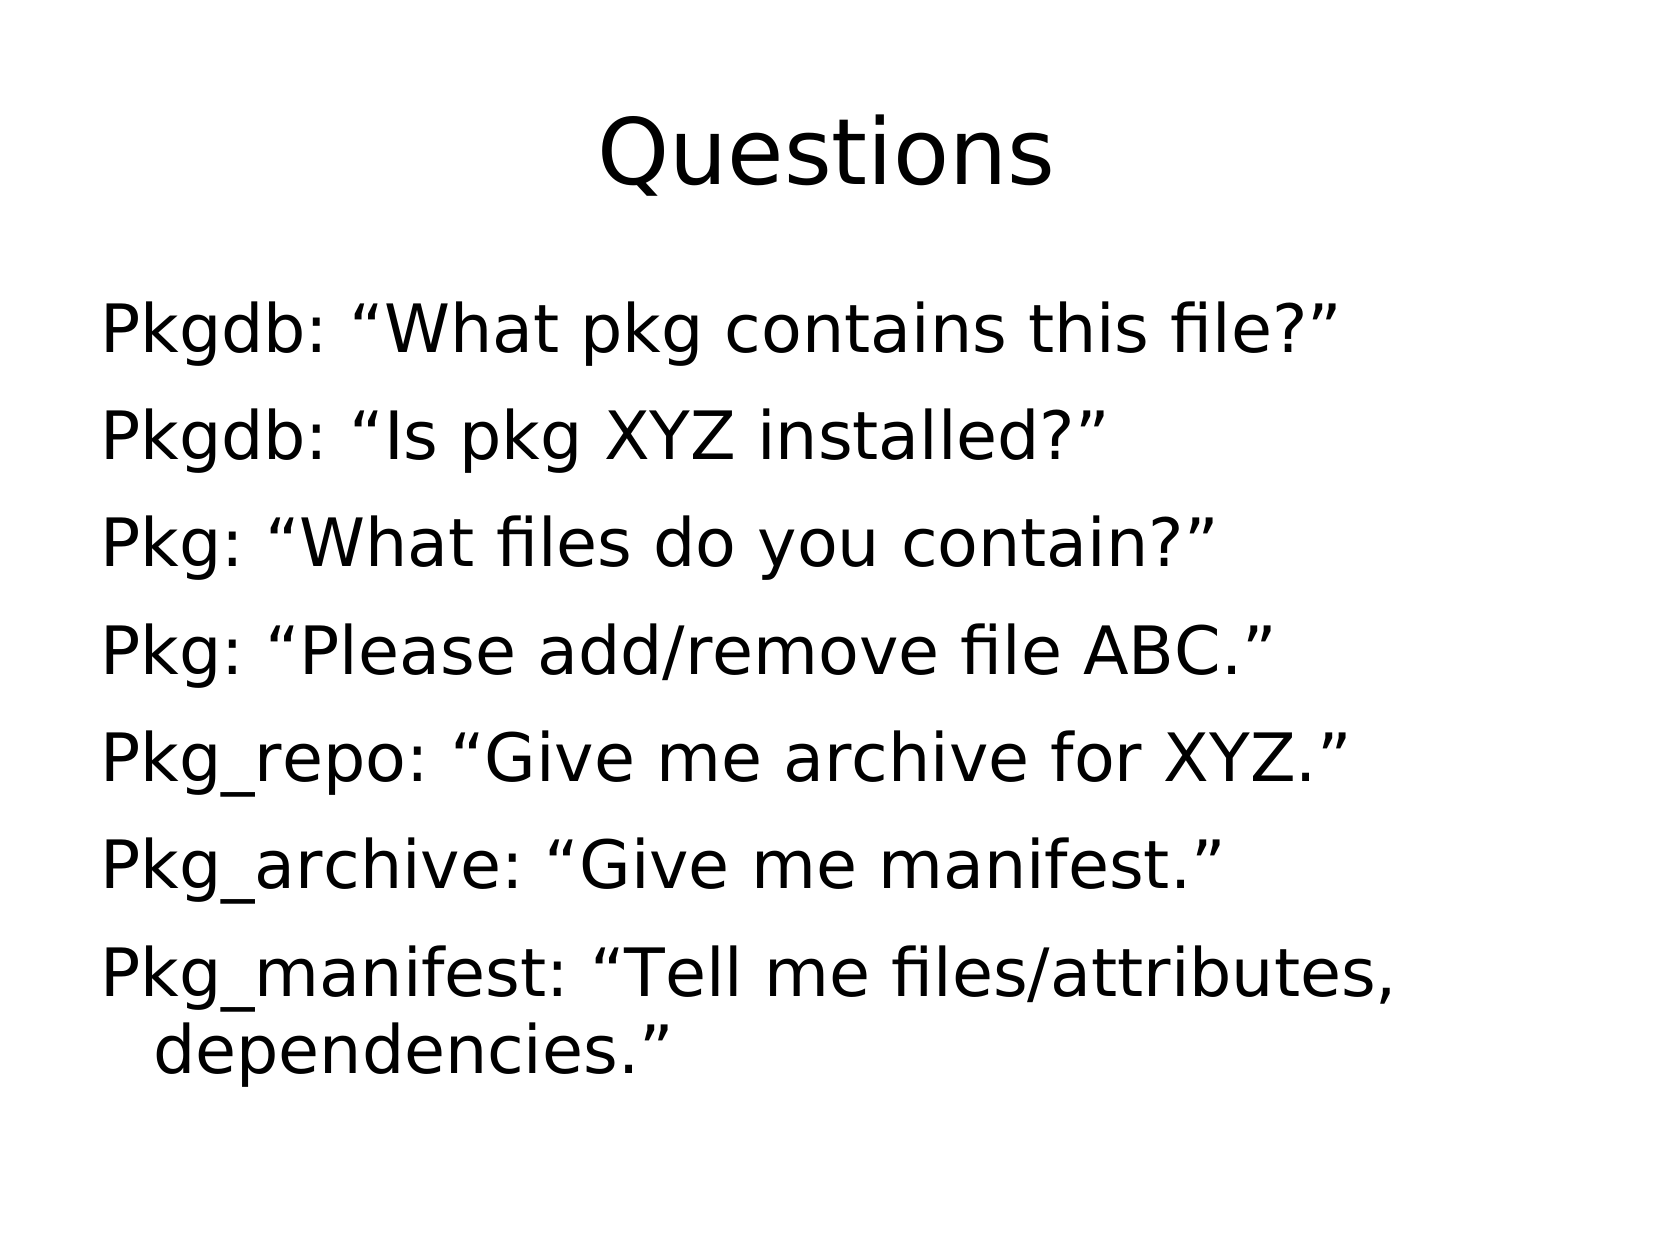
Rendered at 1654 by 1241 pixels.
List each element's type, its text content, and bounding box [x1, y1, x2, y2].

title Questions [82, 49, 1571, 257]
list Pkgdb: “What pkg contains this file?” Pkgdb: “Is pkg XYZ installed?” Pkg: “What files do you contain?” Pkg: “Please add/remove file ABC.” Pkg_repo: “Give me archive for XYZ.” Pkg_archive: “Give me manifest.” Pkg_manifest: “Tell me files/attributes, dependencies.” [82, 290, 1571, 1109]
